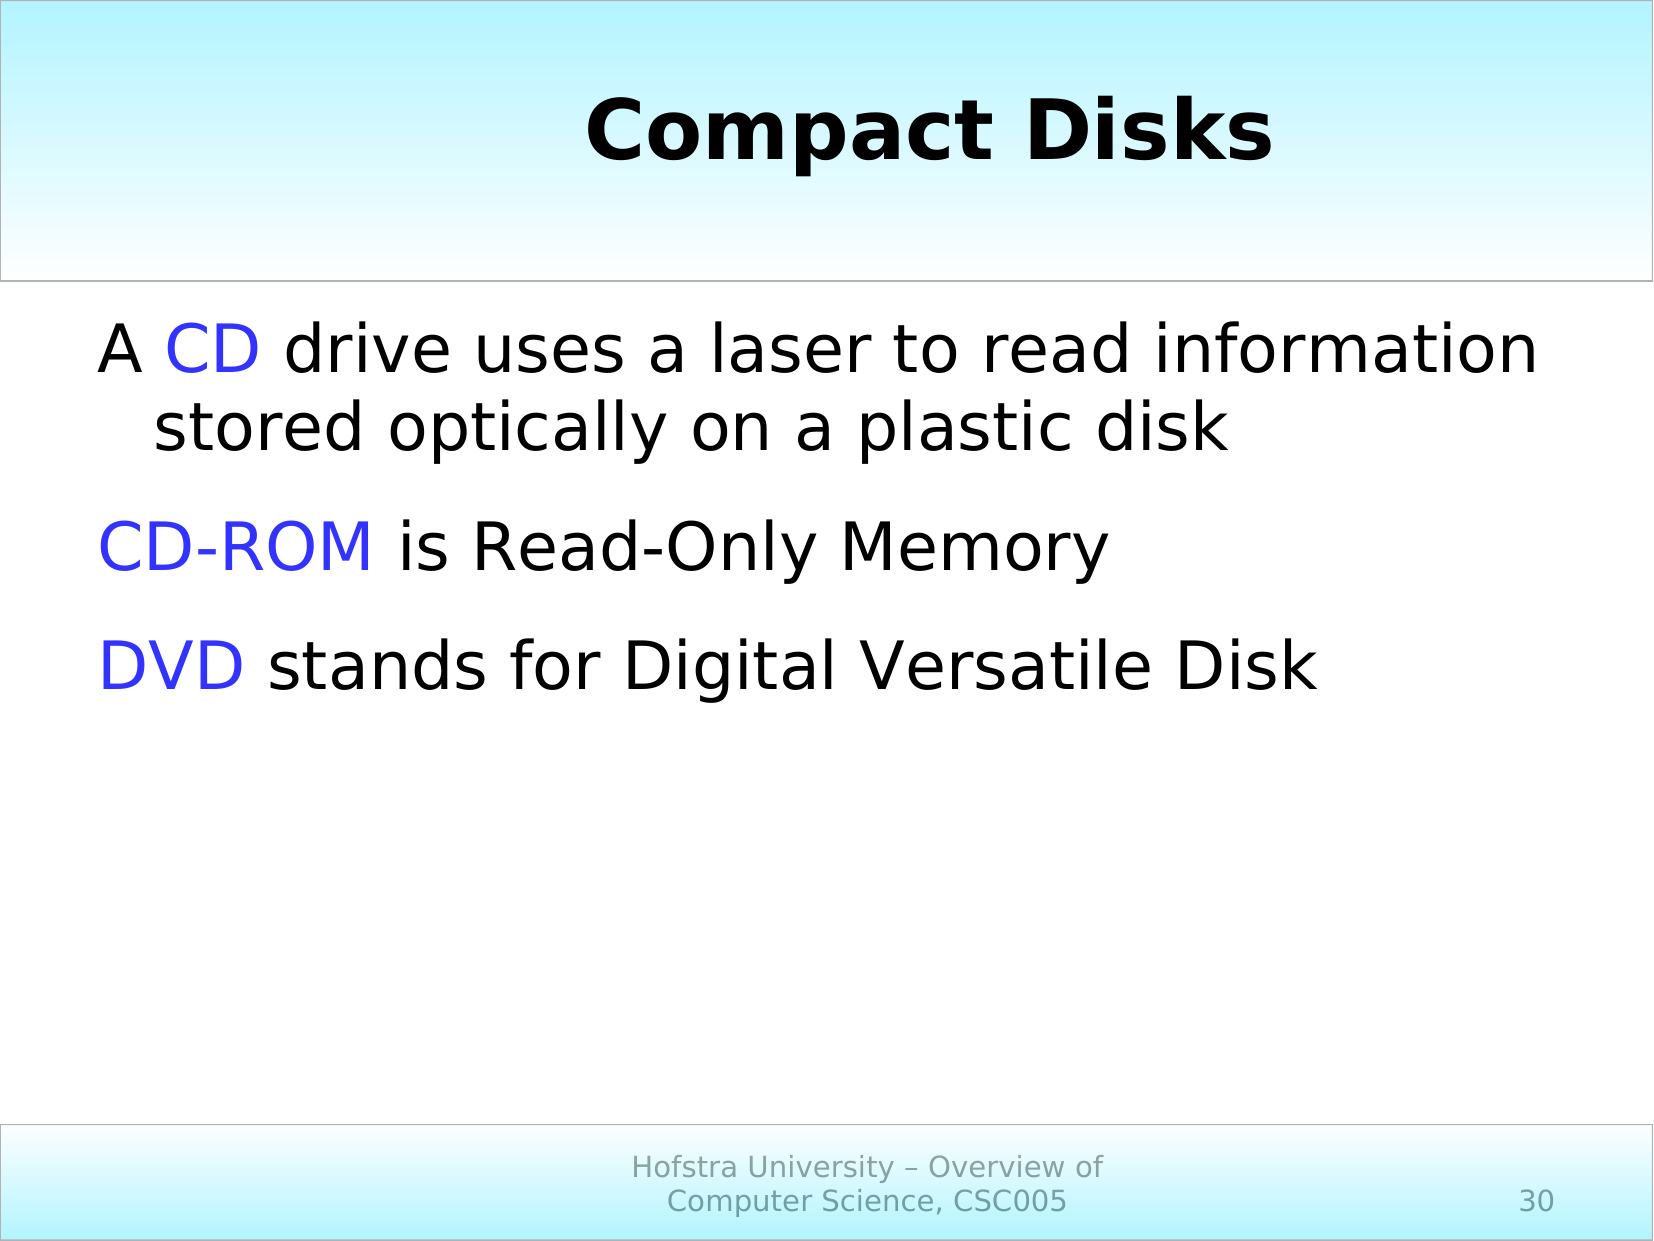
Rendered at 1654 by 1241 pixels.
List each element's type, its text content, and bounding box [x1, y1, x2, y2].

title Compact Disks [247, 27, 1612, 235]
list A CD drive uses a laser to read information stored optically on a plastic disk CD-ROM is Read-Only Memory DVD stands for Digital Versatile Disk [82, 303, 1571, 1131]
